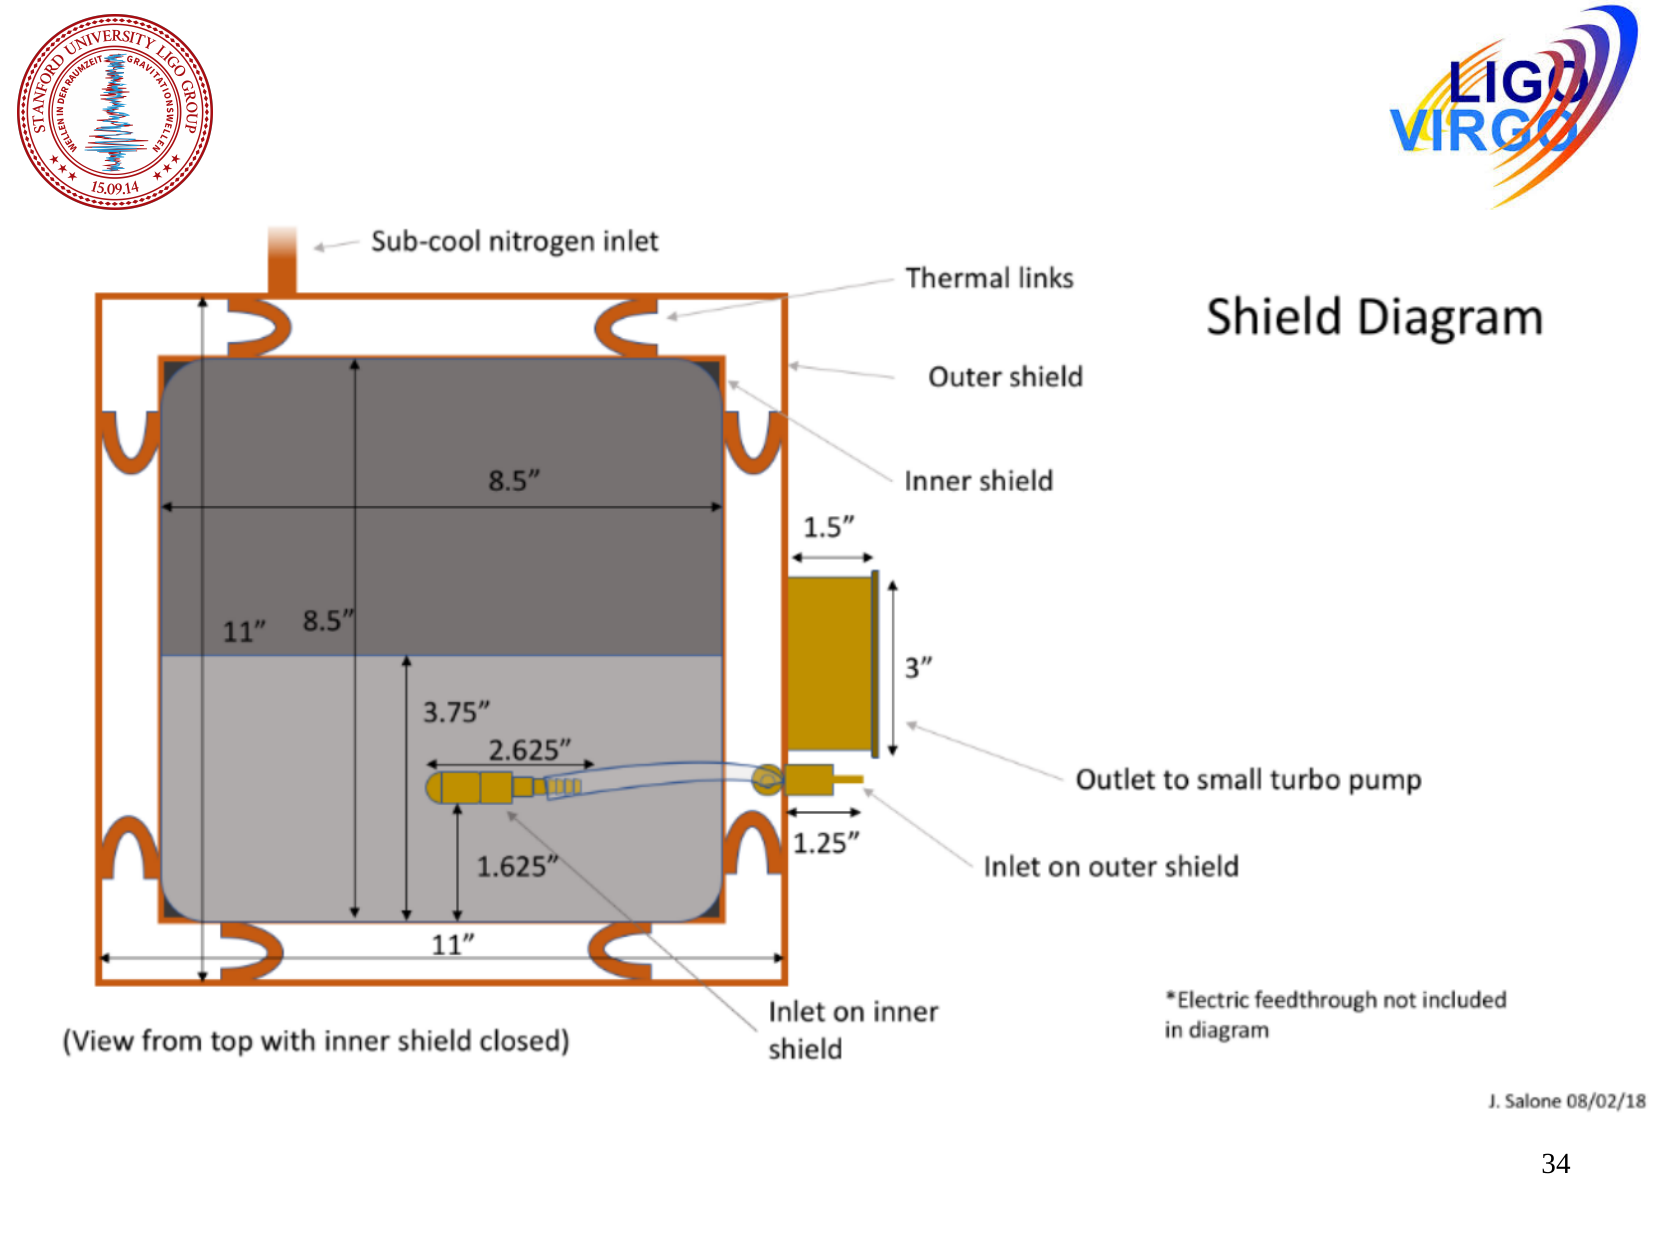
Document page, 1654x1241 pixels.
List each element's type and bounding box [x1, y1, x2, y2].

picture [17, 14, 213, 210]
picture [1372, 0, 1654, 210]
picture [15, 215, 1654, 1114]
